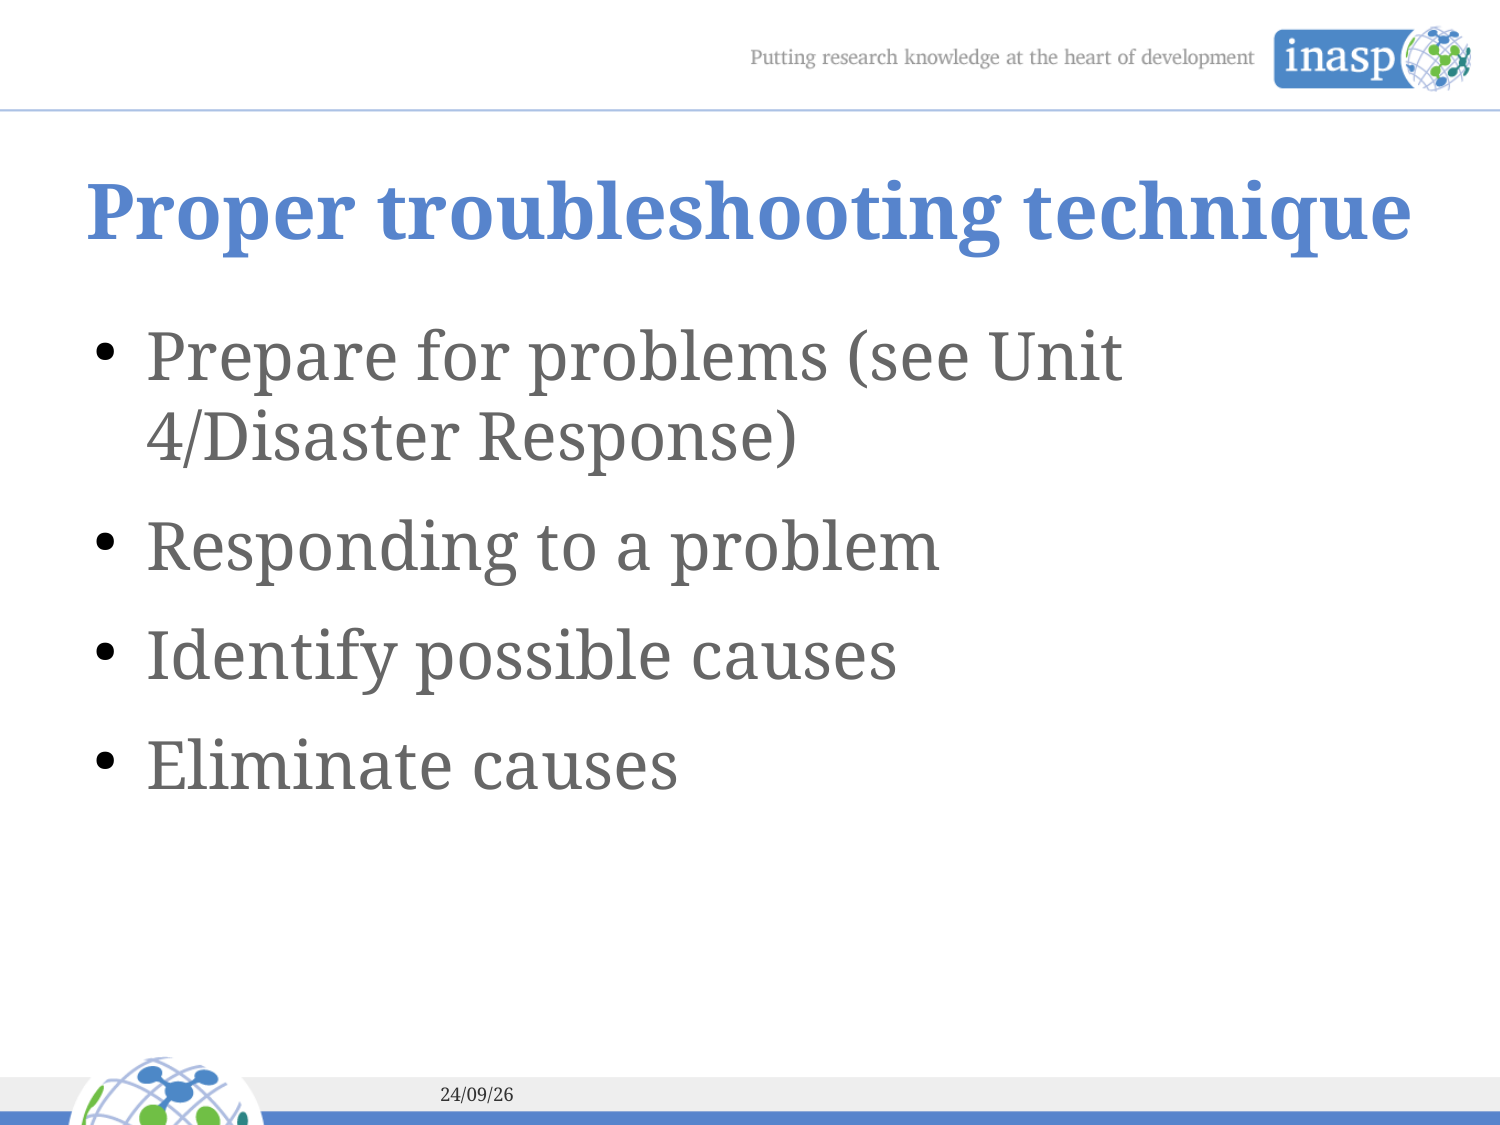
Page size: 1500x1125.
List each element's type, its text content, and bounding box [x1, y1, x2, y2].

list Prepare for problems (see Unit 4/Disaster Response) Responding to a problem Identify possible causes Eliminate causes [75, 313, 1426, 967]
picture [0, 0, 1500, 1125]
title Proper troubleshooting technique [75, 129, 1426, 313]
